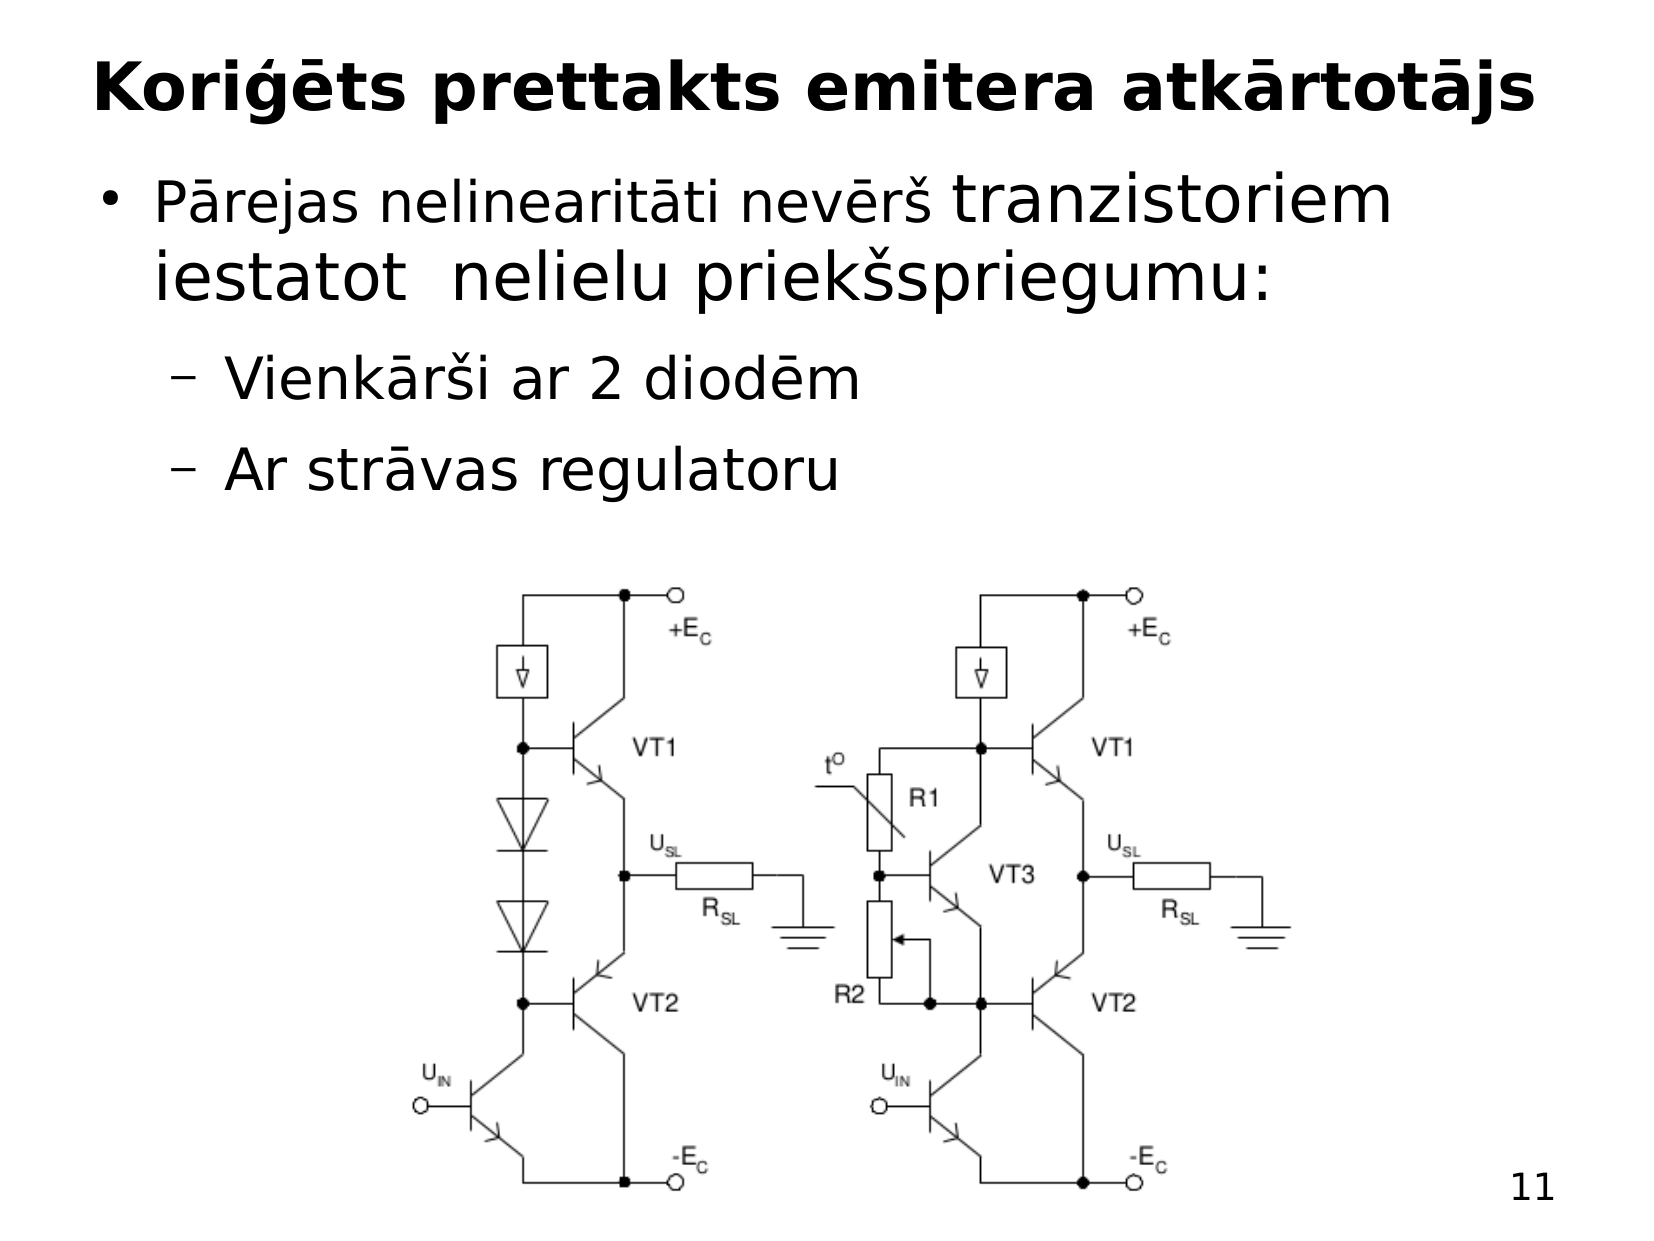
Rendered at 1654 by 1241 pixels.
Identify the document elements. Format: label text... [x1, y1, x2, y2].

title Koriģēts prettakts emitera atkārtotājs [82, 14, 1571, 160]
picture [380, 553, 1300, 1205]
list Pārejas nelinearitāti nevērš tranzistoriem iestatot nelielu priekšspriegumu: Vienkārši ar 2 diodēm Ar strāvas regulatoru [82, 160, 1571, 517]
